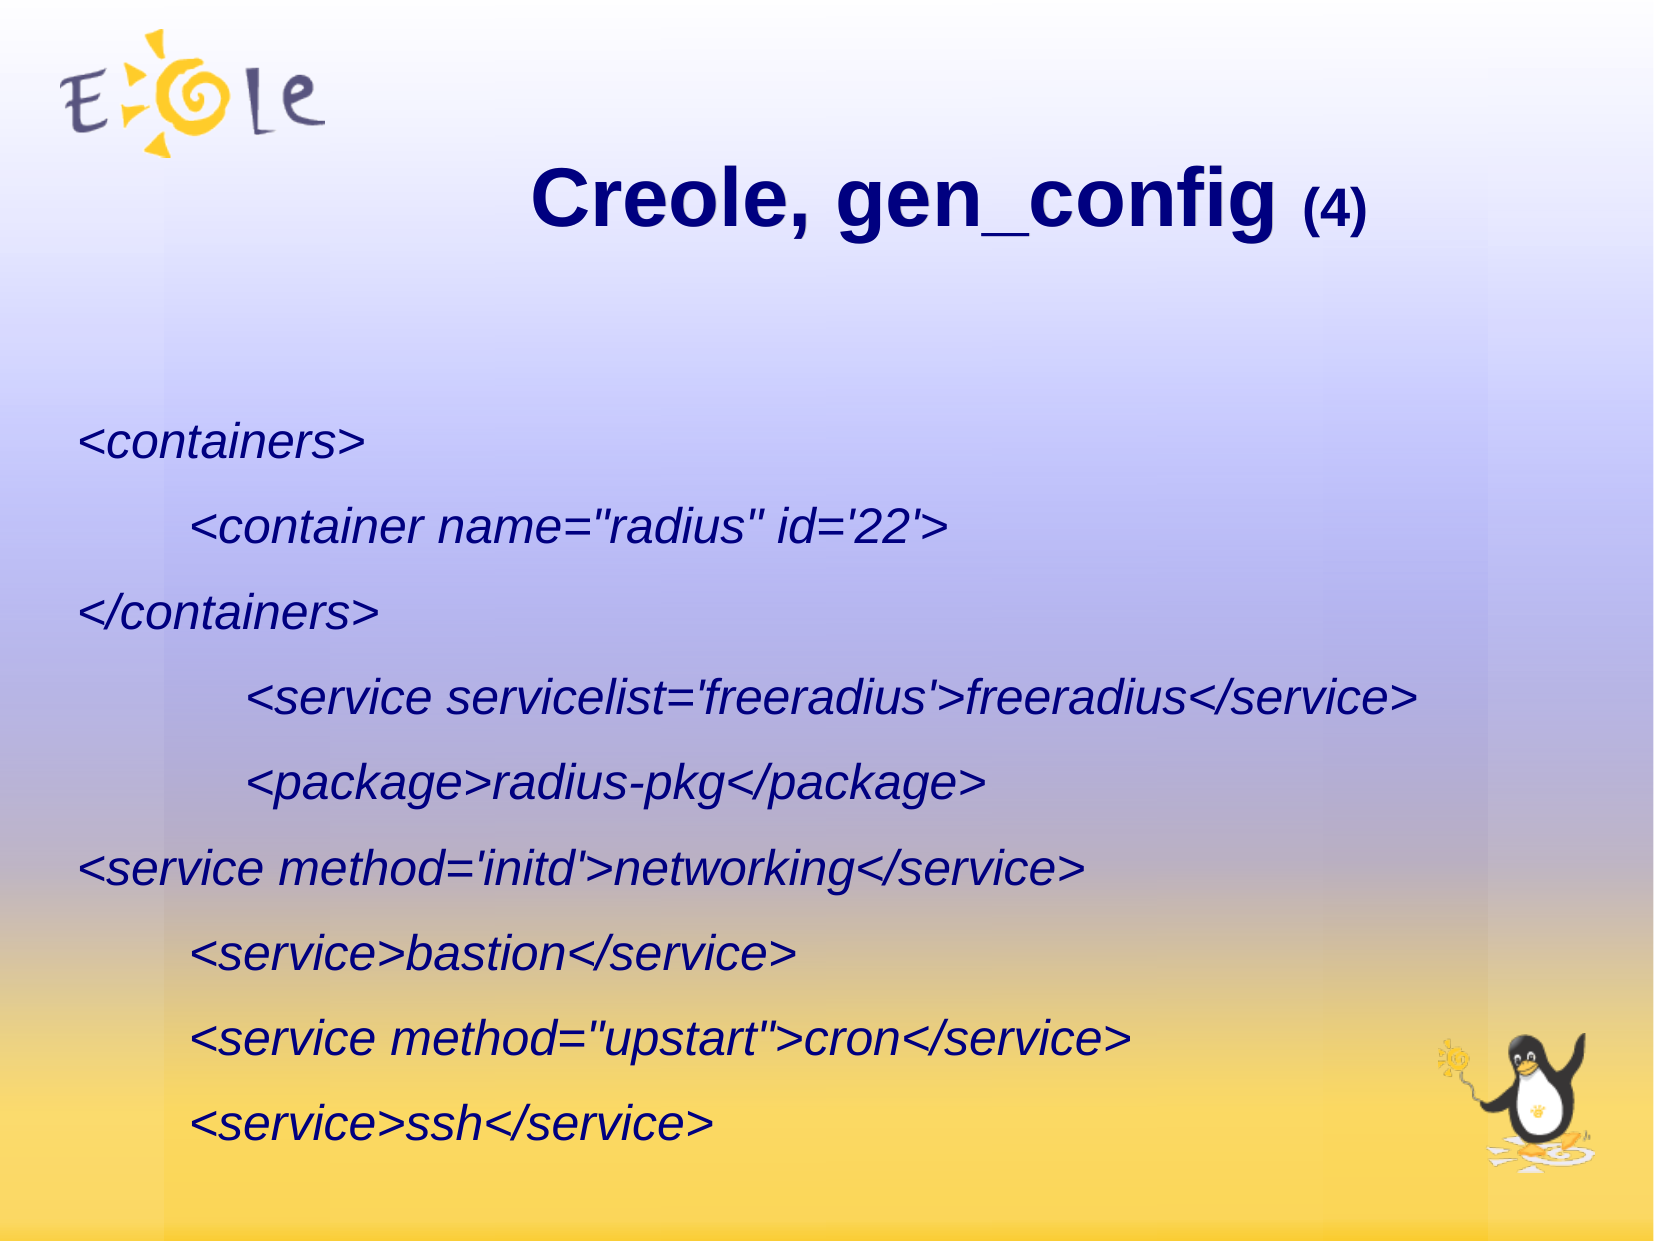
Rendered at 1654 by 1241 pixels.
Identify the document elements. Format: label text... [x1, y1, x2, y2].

picture [0, 0, 1654, 1241]
text_box Creole, gen_config (4) [515, 143, 1407, 266]
list <containers> <container name="radius" id='22'> </containers> <service servicelist='freeradius'>freeradius</service> <package>radius-pkg</package> <service method='initd'>networking</service> <service>bastion</service> <service method="upstart">cron</service> <service>ssh</service> [76, 413, 1566, 1241]
